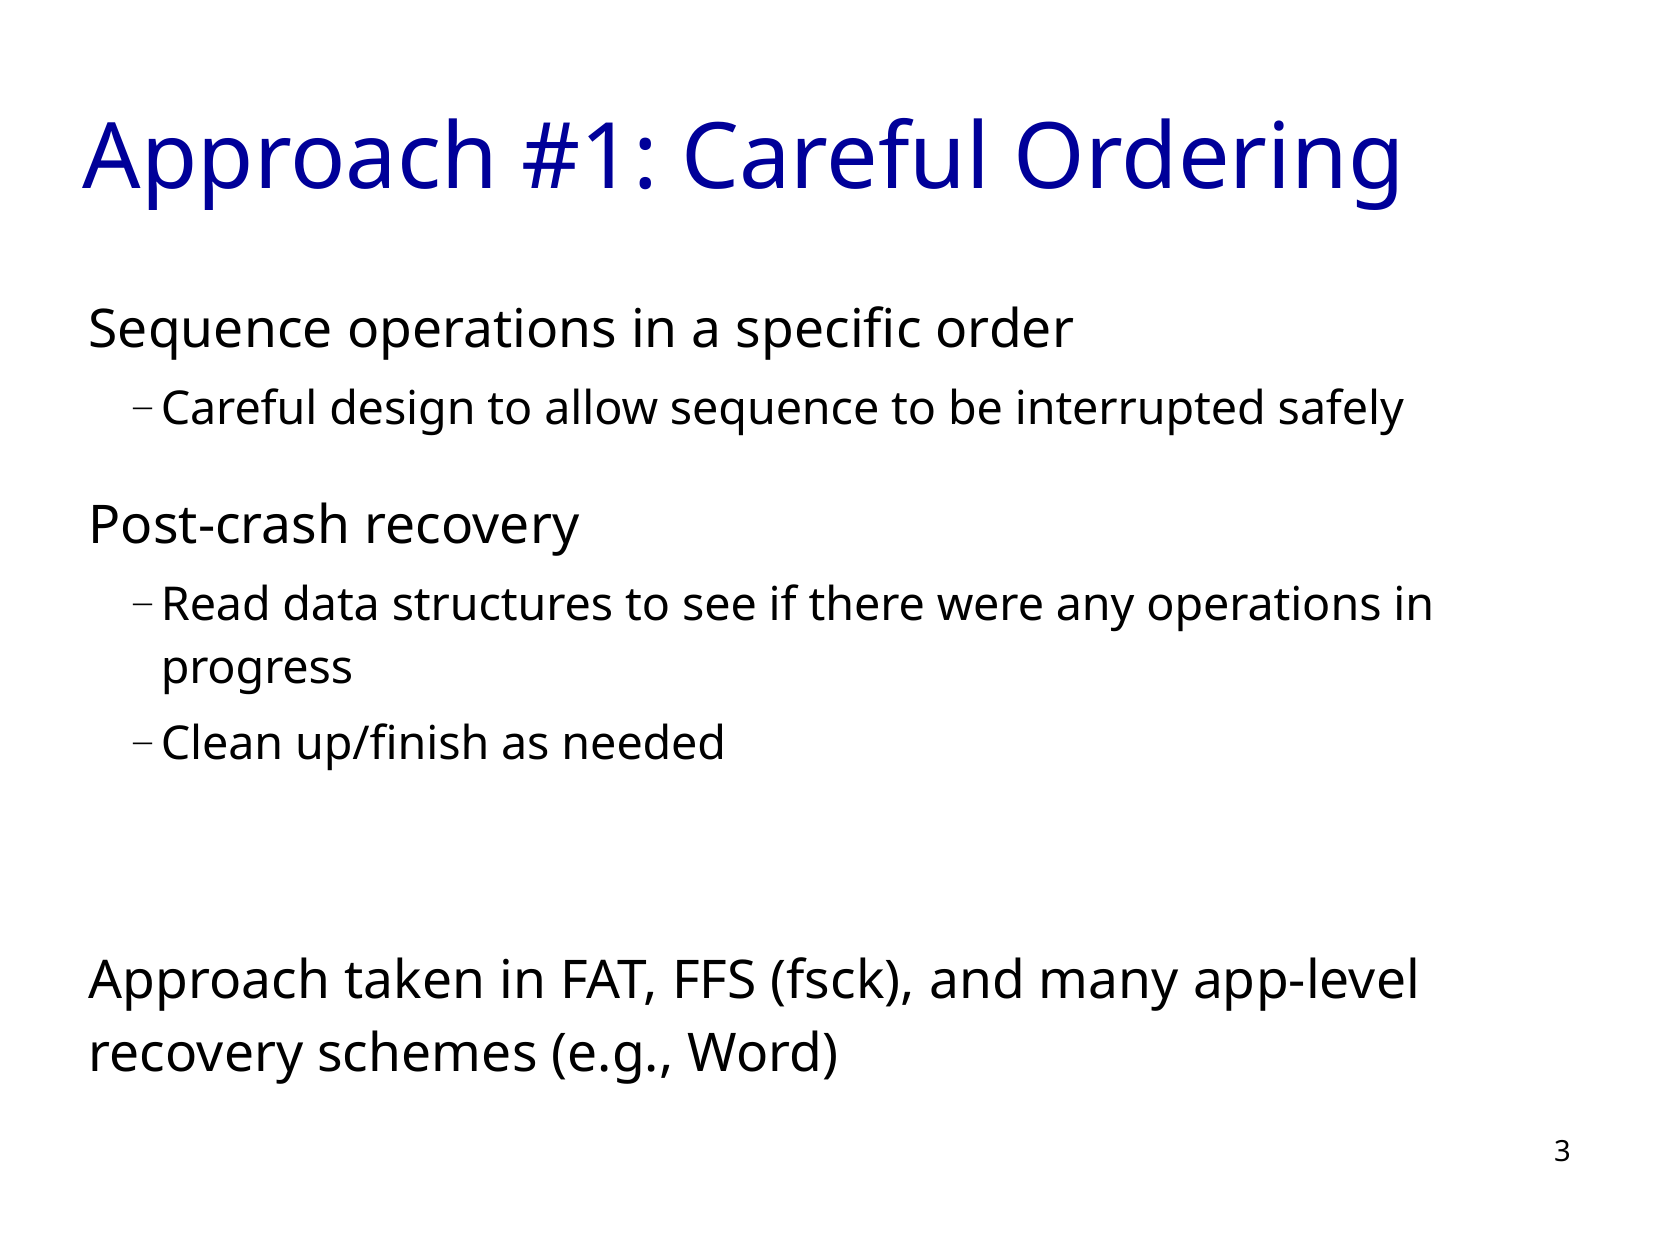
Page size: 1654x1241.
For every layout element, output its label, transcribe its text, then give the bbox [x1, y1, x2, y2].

title Approach #1: Careful Ordering [82, 49, 1571, 257]
list Sequence operations in a specific order Careful design to allow sequence to be interrupted safely Post-crash recovery Read data structures to see if there were any operations in progress Clean up/finish as needed Approach taken in FAT, FFS (fsck), and many app-level recovery schemes (e.g., Word) [60, 290, 1571, 1096]
